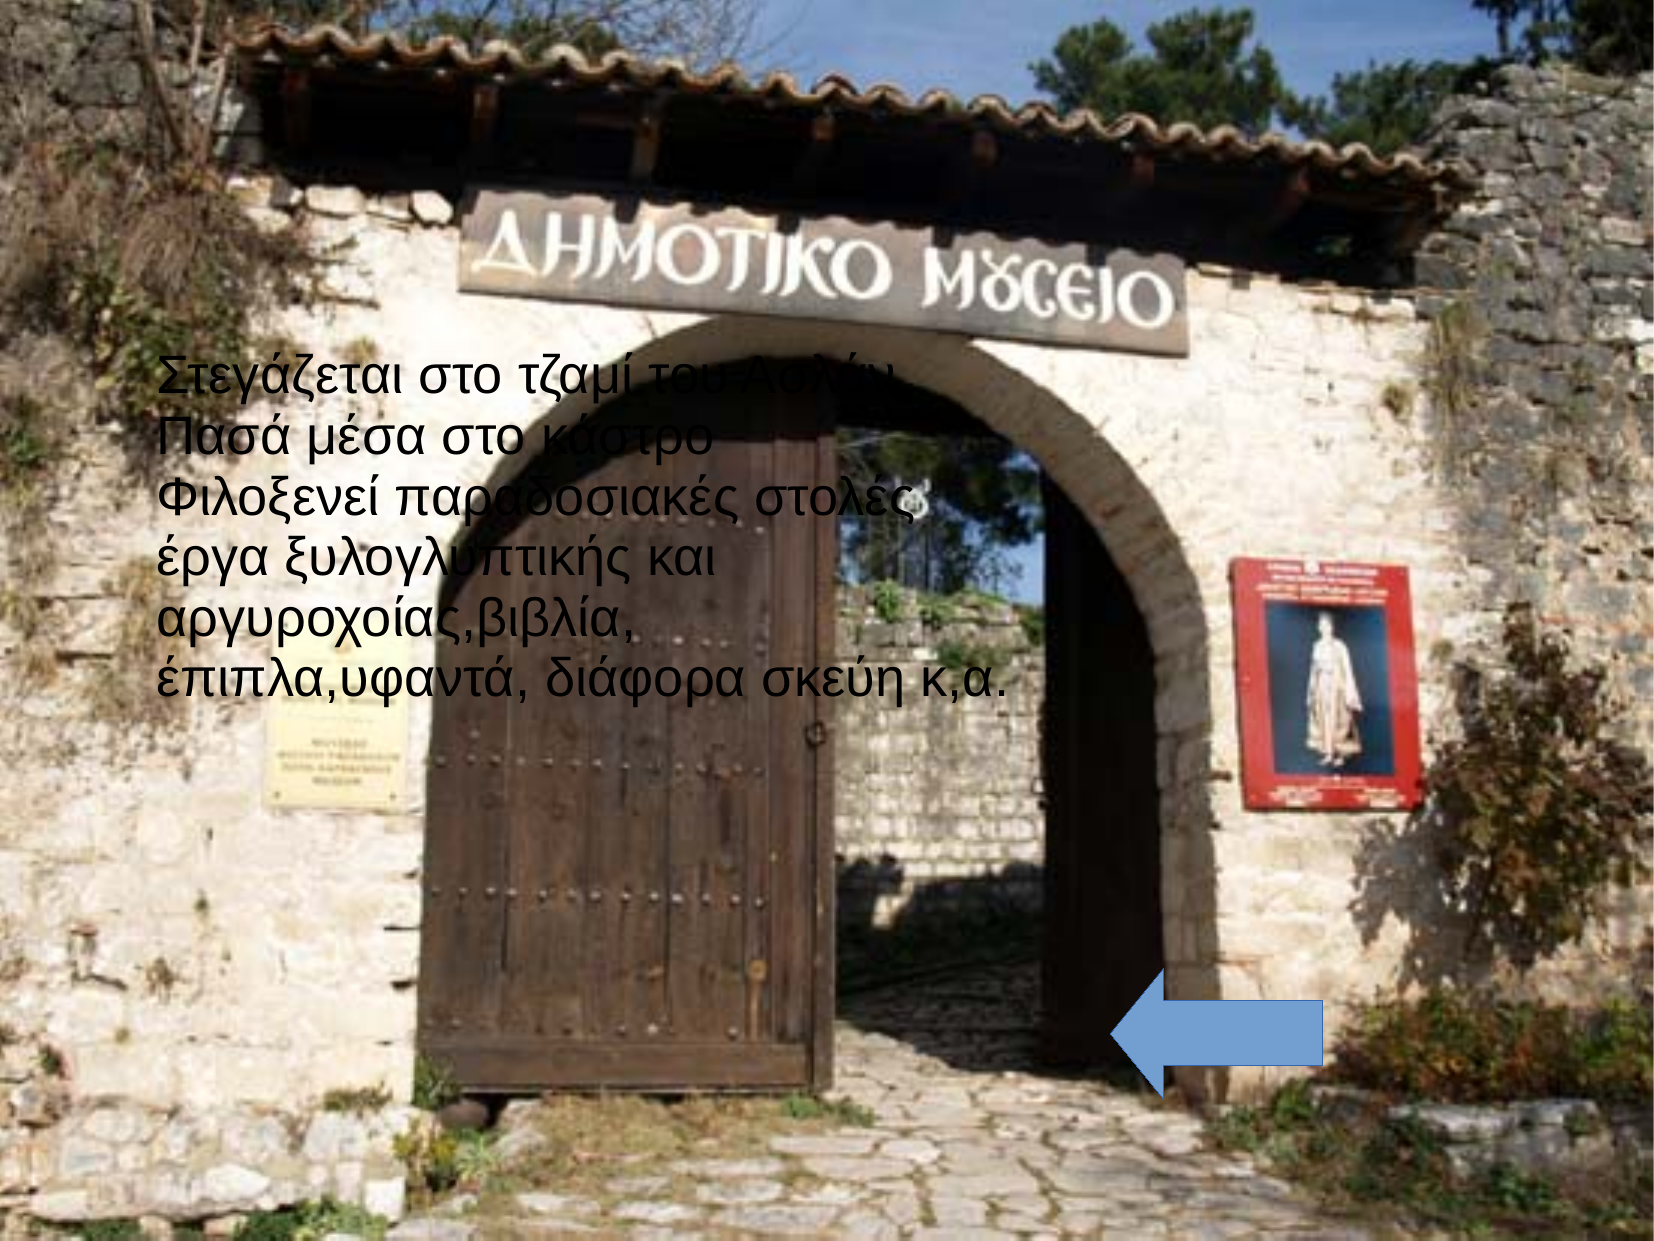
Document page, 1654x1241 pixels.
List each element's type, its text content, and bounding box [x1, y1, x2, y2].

picture [0, 0, 1654, 1241]
text_box Στεγάζεται στο τζαμί του Ασλάν Πασά μέσα στο κάστρο Φιλοξενεί παραδοσιακές στολές έργα ξυλογλυπτικής και αργυροχοίας,βιβλία, έπιπλα,υφαντά, διάφορα σκεύη κ,α. [141, 337, 1028, 839]
text_box [1110, 968, 1323, 1099]
